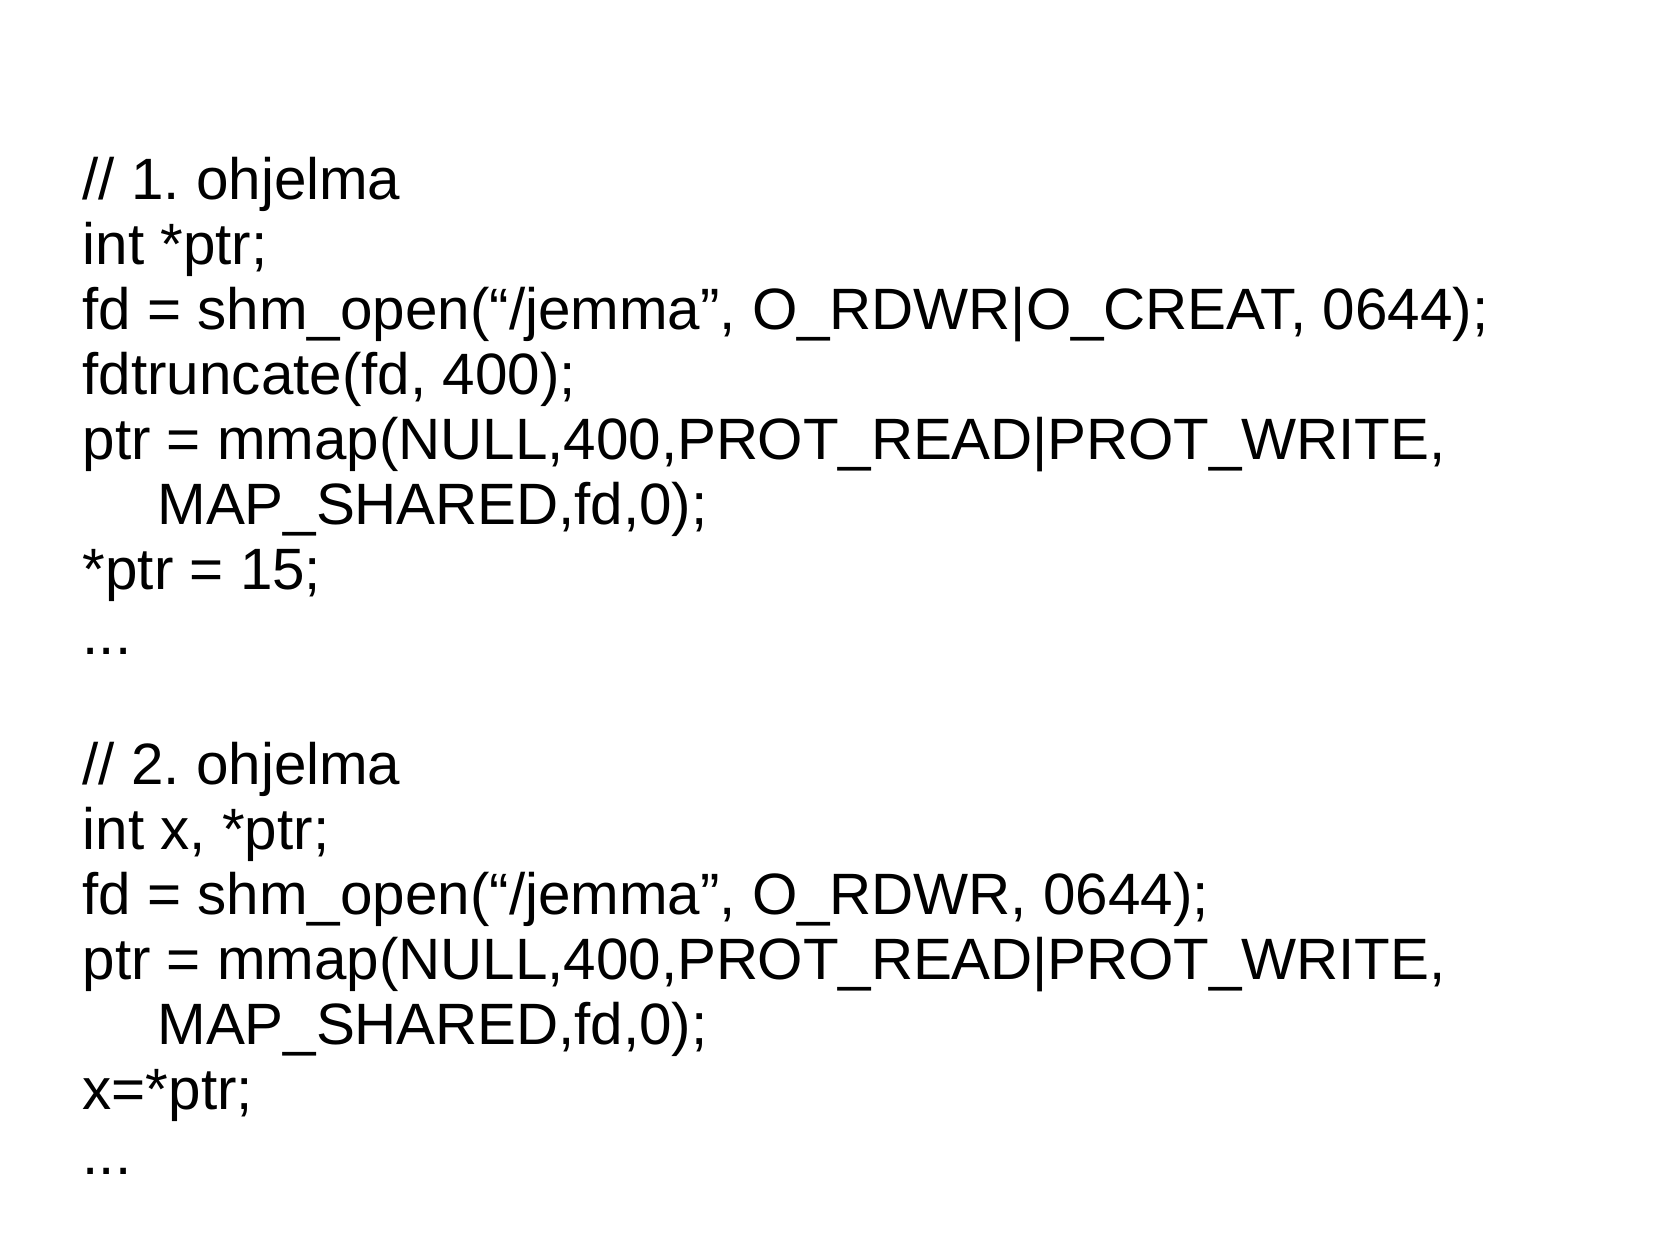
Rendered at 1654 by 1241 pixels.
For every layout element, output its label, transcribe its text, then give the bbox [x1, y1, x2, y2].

text_box // 1. ohjelma int *ptr; fd = shm_open(“/jemma”, O_RDWR|O_CREAT, 0644); fdtruncate(fd, 400); ptr = mmap(NULL,400,PROT_READ|PROT_WRITE, MAP_SHARED,fd,0); *ptr = 15; ... // 2. ohjelma int x, *ptr; fd = shm_open(“/jemma”, O_RDWR, 0644); ptr = mmap(NULL,400,PROT_READ|PROT_WRITE, MAP_SHARED,fd,0); x=*ptr; ... [82, 146, 1571, 1241]
